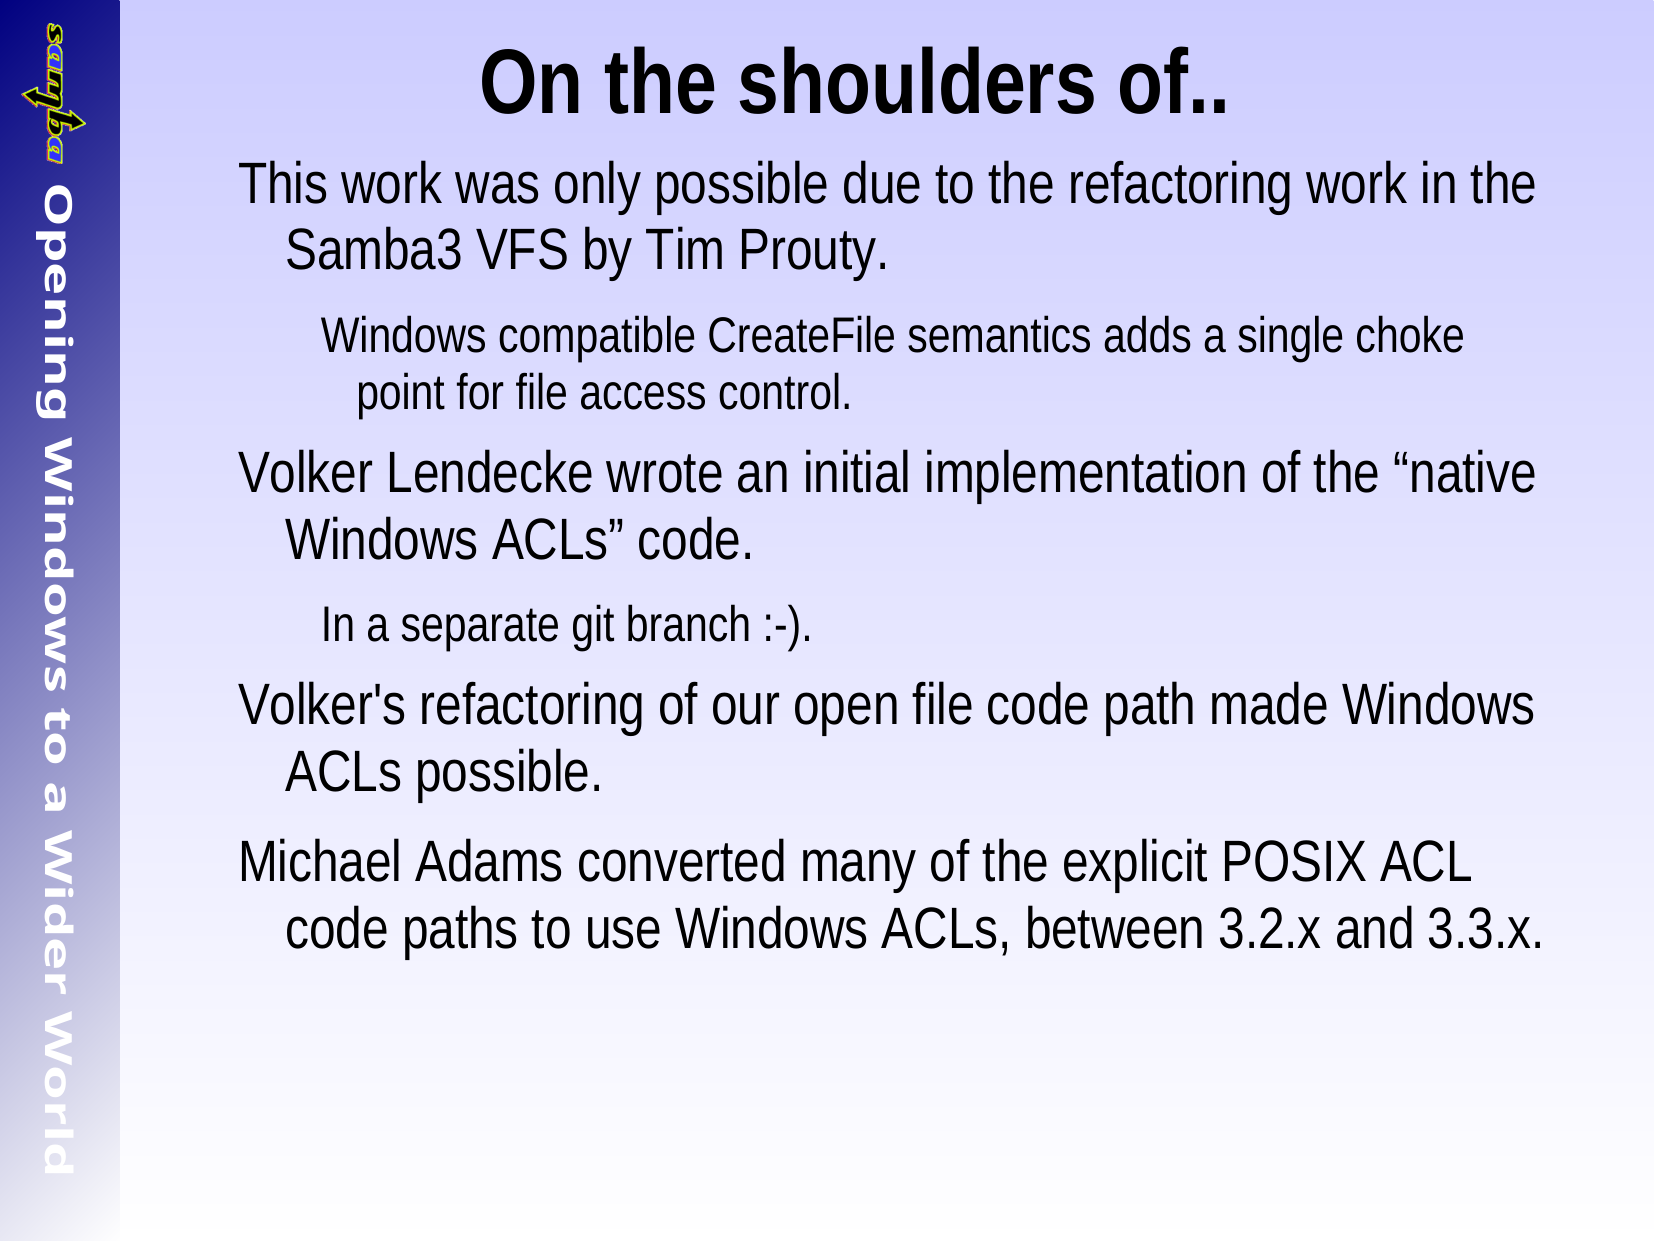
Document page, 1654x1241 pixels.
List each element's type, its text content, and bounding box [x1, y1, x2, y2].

title On the shoulders of.. [149, 26, 1562, 135]
picture [22, 24, 86, 164]
list This work was only possible due to the refactoring work in the Samba3 VFS by Tim Prouty. Windows compatible CreateFile semantics adds a single choke point for file access control. Volker Lendecke wrote an initial implementation of the “native Windows ACLs” code. In a separate git branch :-). Volker's refactoring of our open file code path made Windows ACLs possible. Michael Adams converted many of the explicit POSIX ACL code paths to use Windows ACLs, between 3.2.x and 3.3.x. [143, 148, 1556, 1175]
